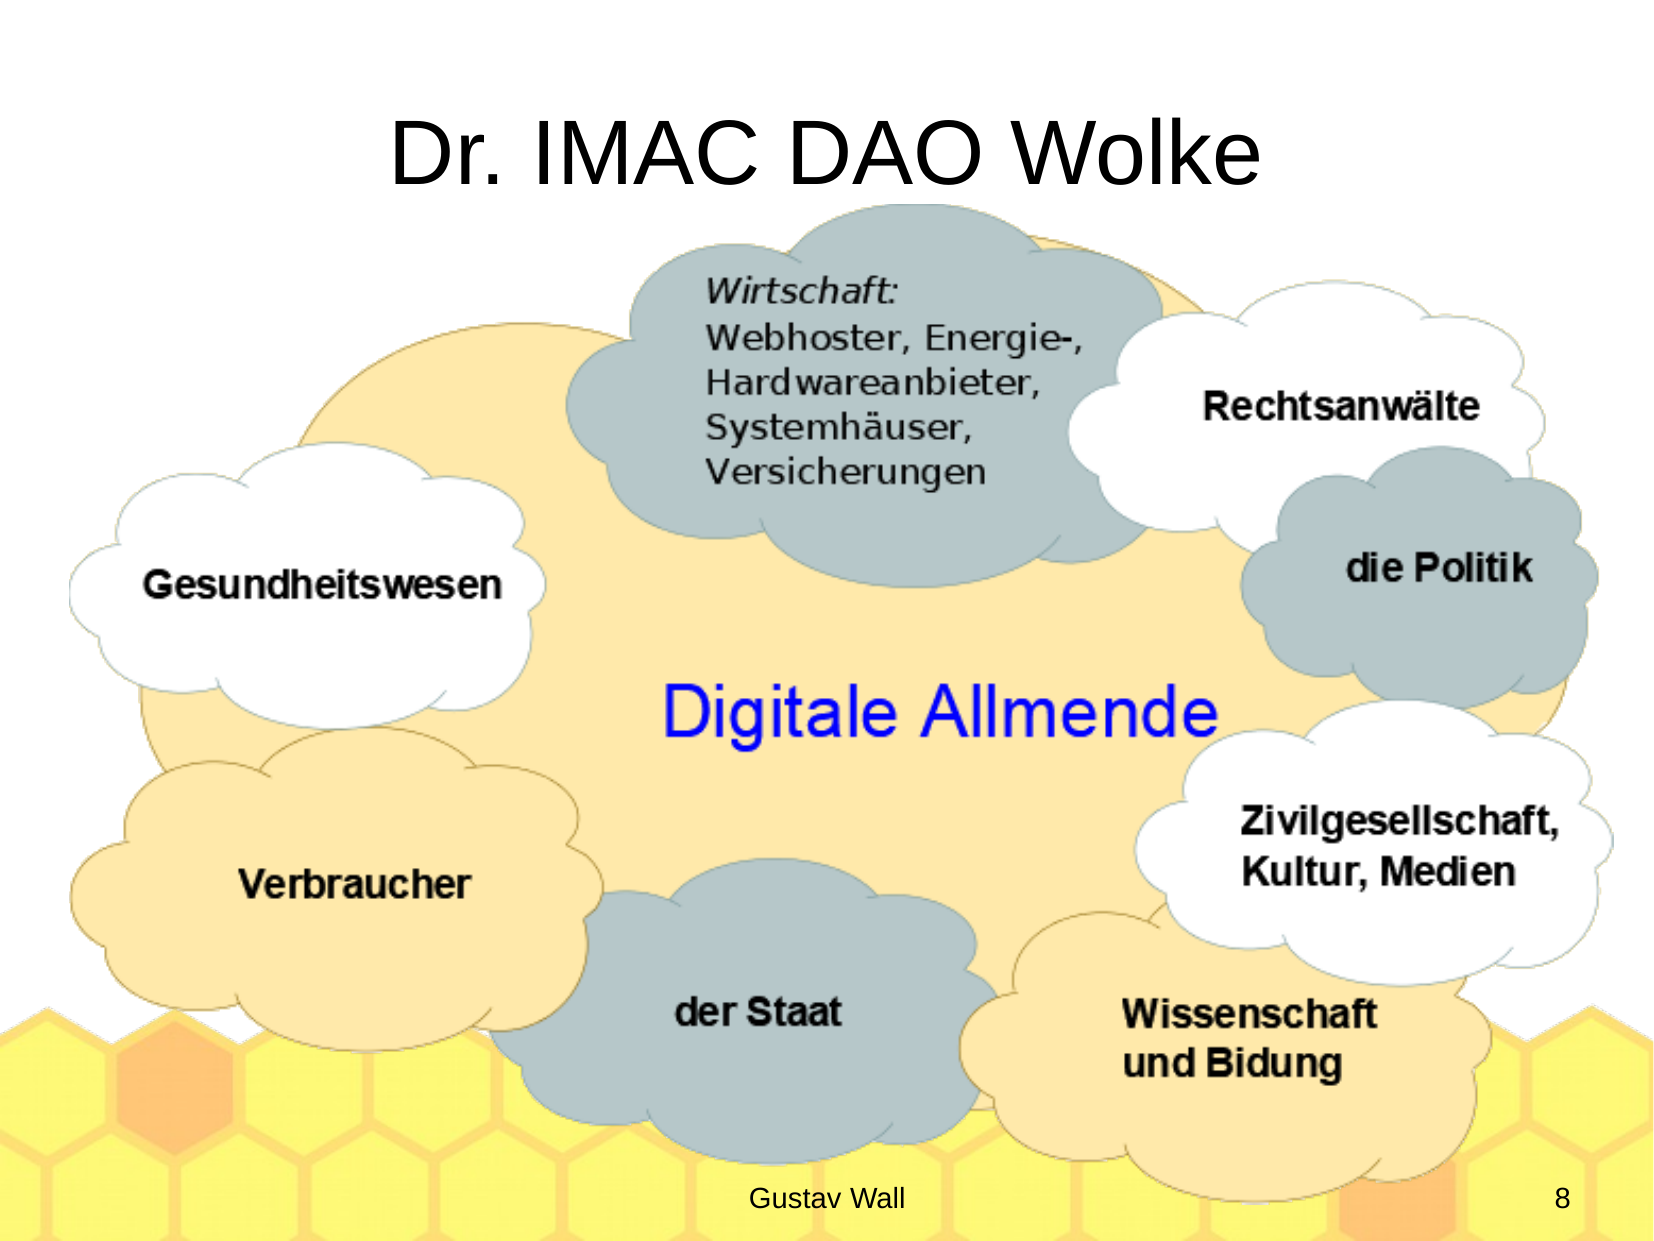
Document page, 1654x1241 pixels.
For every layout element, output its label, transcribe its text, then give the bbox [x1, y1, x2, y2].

title Dr. IMAC DAO Wolke [82, 49, 1571, 204]
picture [0, 204, 1654, 1241]
